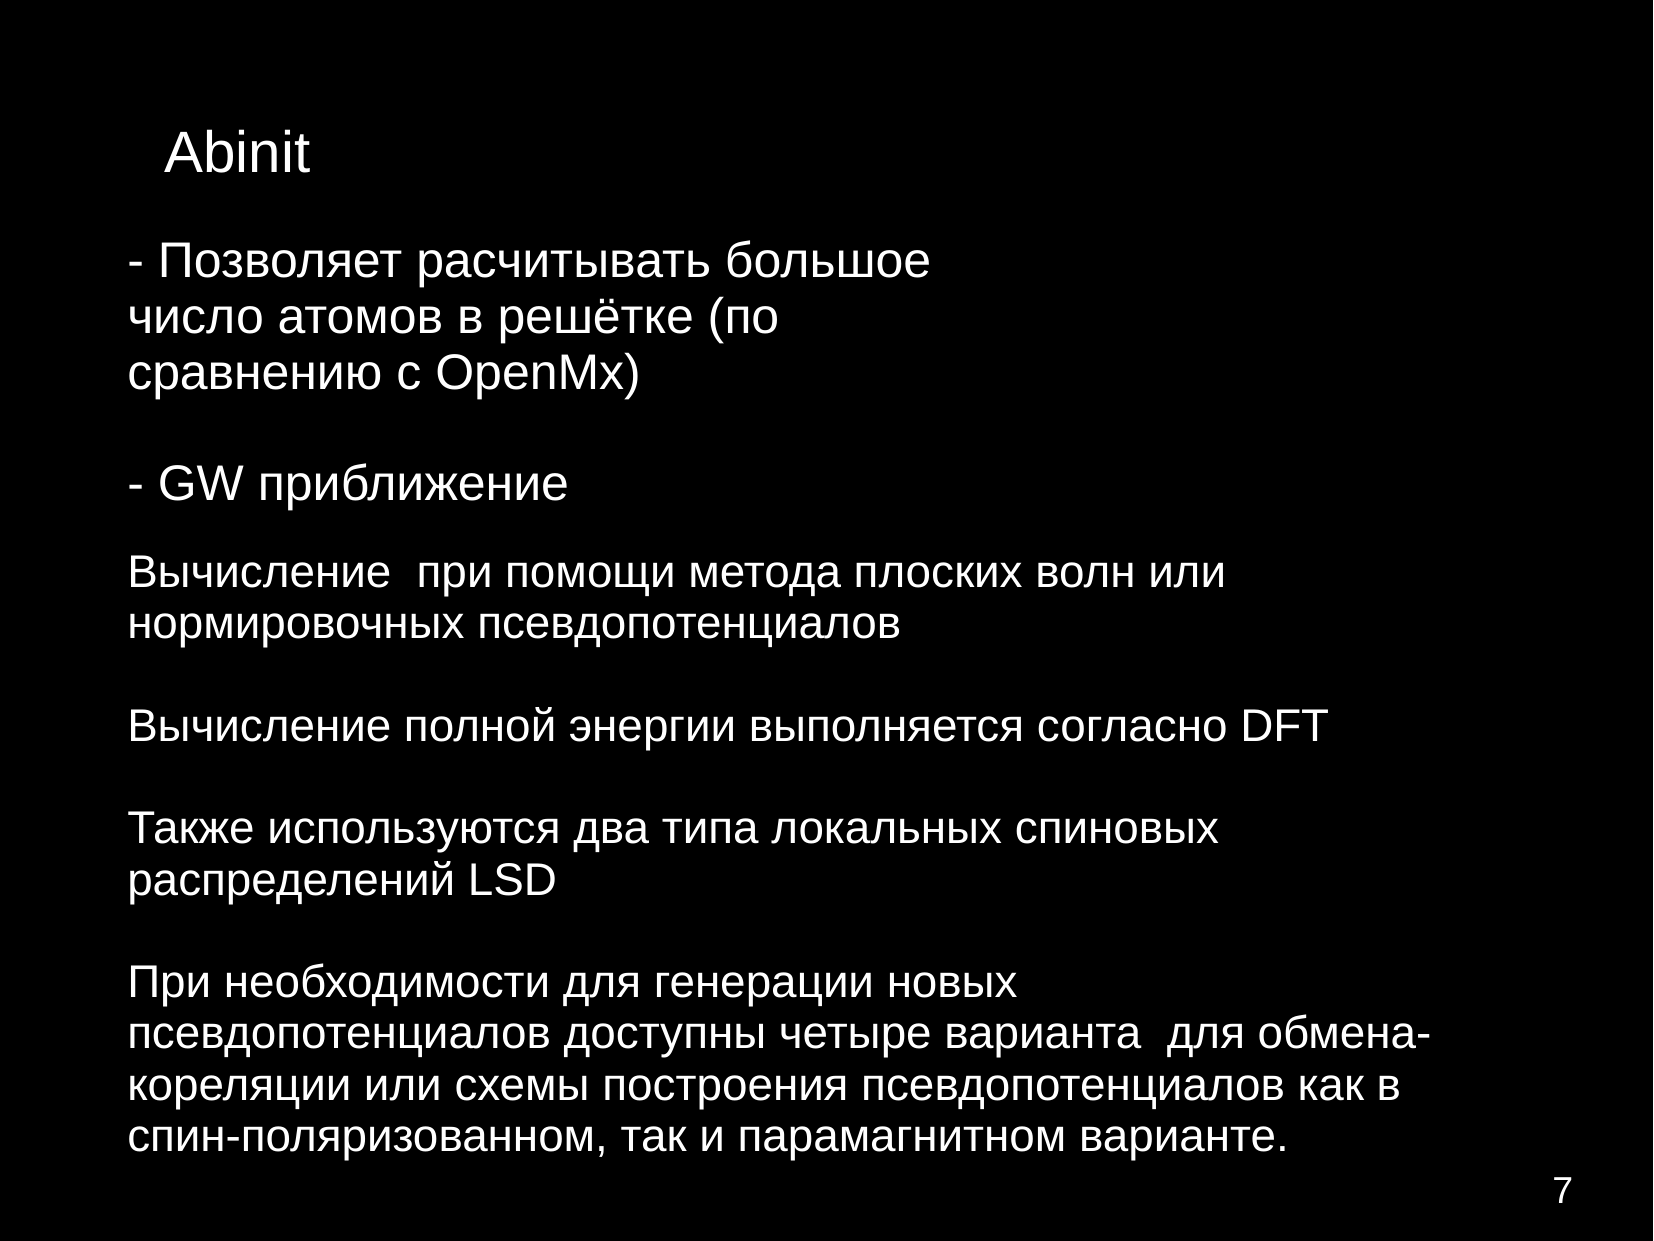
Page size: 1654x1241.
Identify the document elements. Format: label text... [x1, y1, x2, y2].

text_box Abinit [150, 112, 338, 193]
text_box 7 [1537, 1162, 1653, 1220]
text_box Вычисление при помощи метода плоских волн или нормировочных псевдопотенциалов Вычисление полной энергии выполняется согласно DFT Также используются два типа локальных спиновых распределений LSD При необходимости для генерации новых псевдопотенциалов доступны четыре варианта для обмена-кореляции или схемы построения псевдопотенциалов как в спин-поляризованном, так и парамагнитном варианте. [112, 487, 1466, 1241]
text_box - Позволяет расчитывать большое число атомов в решётке (по сравнению с OpenMx) - GW приближение [112, 225, 976, 487]
